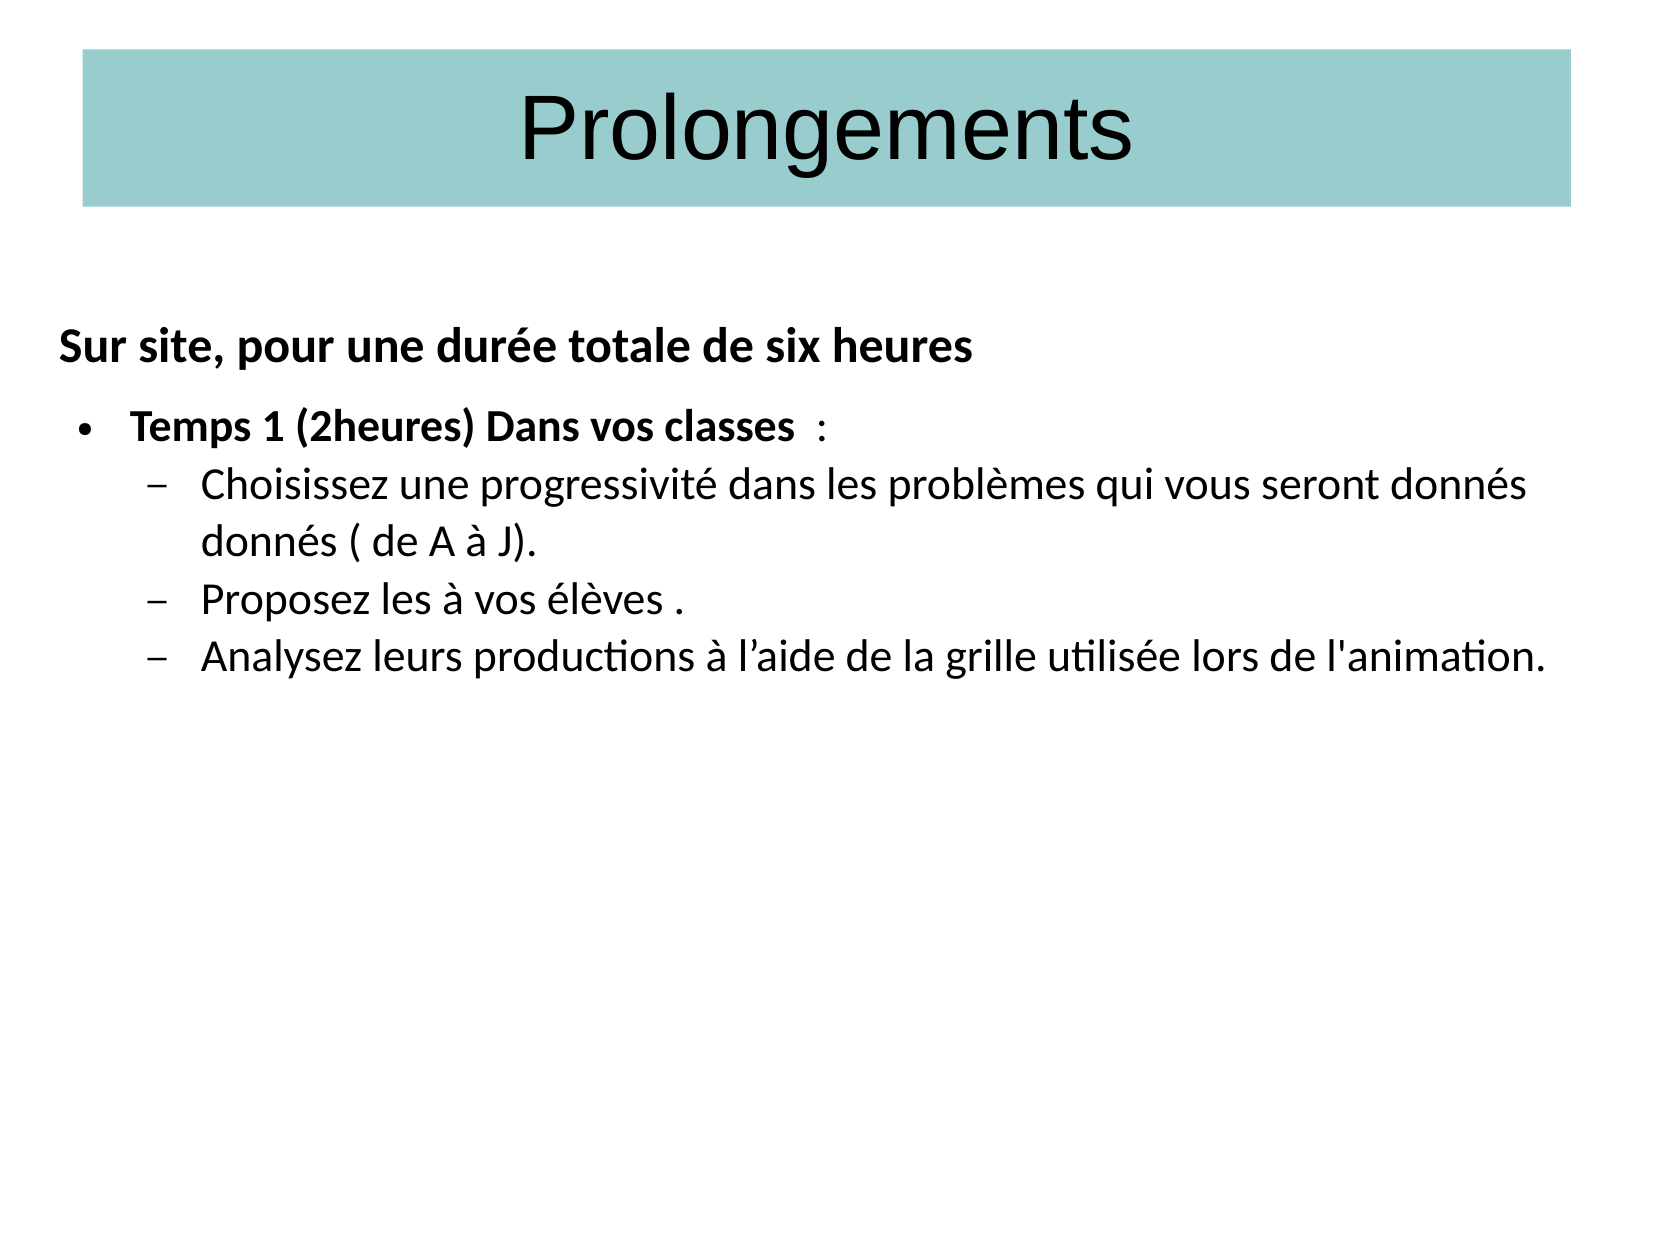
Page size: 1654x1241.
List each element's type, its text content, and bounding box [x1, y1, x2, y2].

title Prolongements [82, 49, 1571, 207]
list Sur site, pour une durée totale de six heures Temps 1 (2heures) Dans vos classes : Choisissez une progressivité dans les problèmes qui vous seront donnés donnés ( de A à J). Proposez les à vos élèves . Analysez leurs productions à l’aide de la grille utilisée lors de l'animation. [59, 324, 1625, 1241]
